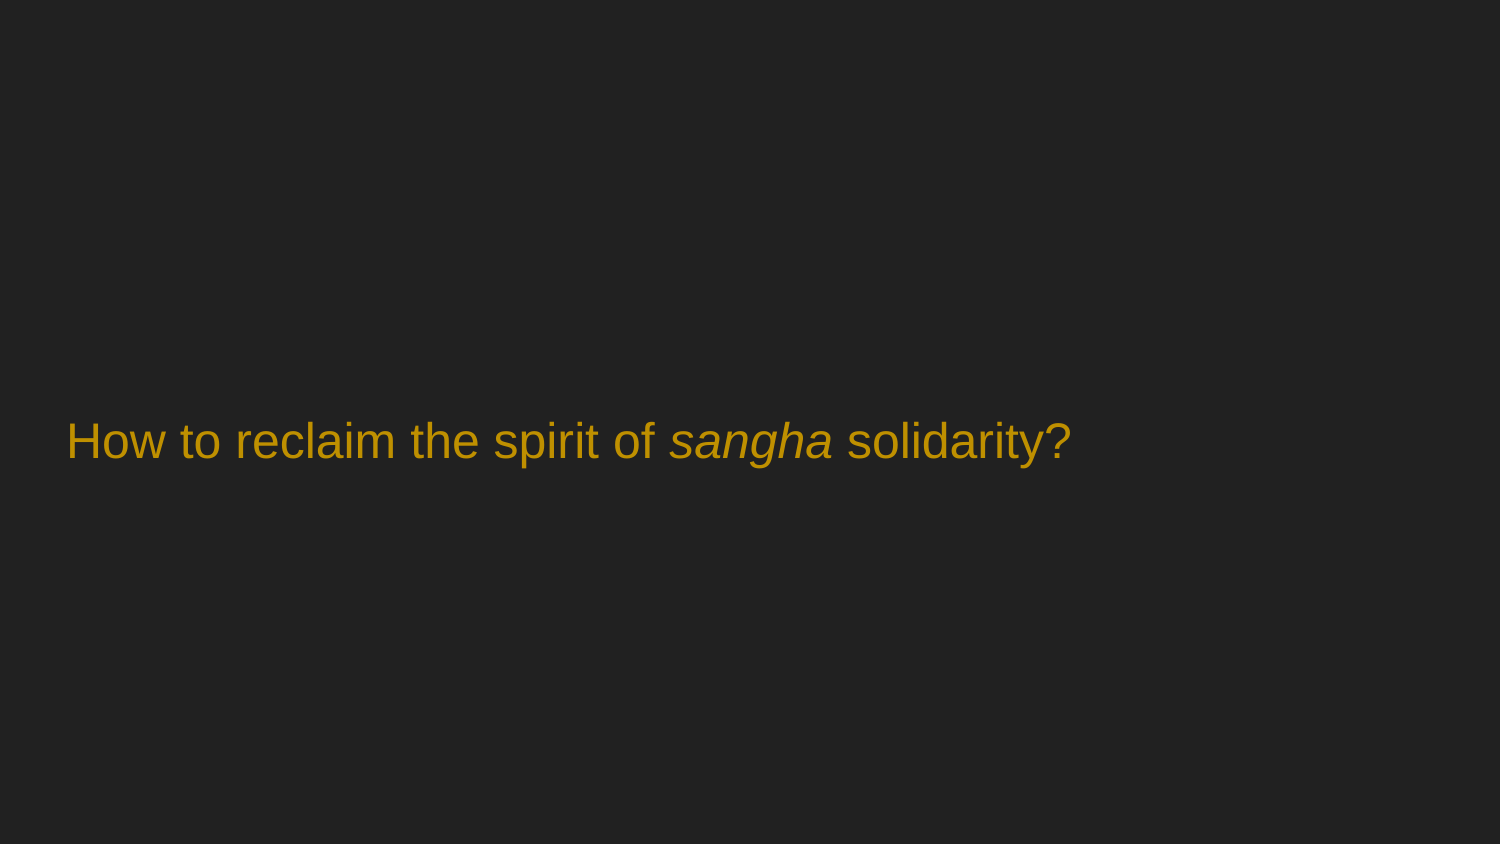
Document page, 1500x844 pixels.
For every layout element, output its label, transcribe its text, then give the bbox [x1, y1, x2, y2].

list How to reclaim the spirit of sangha solidarity? [51, 189, 1449, 750]
